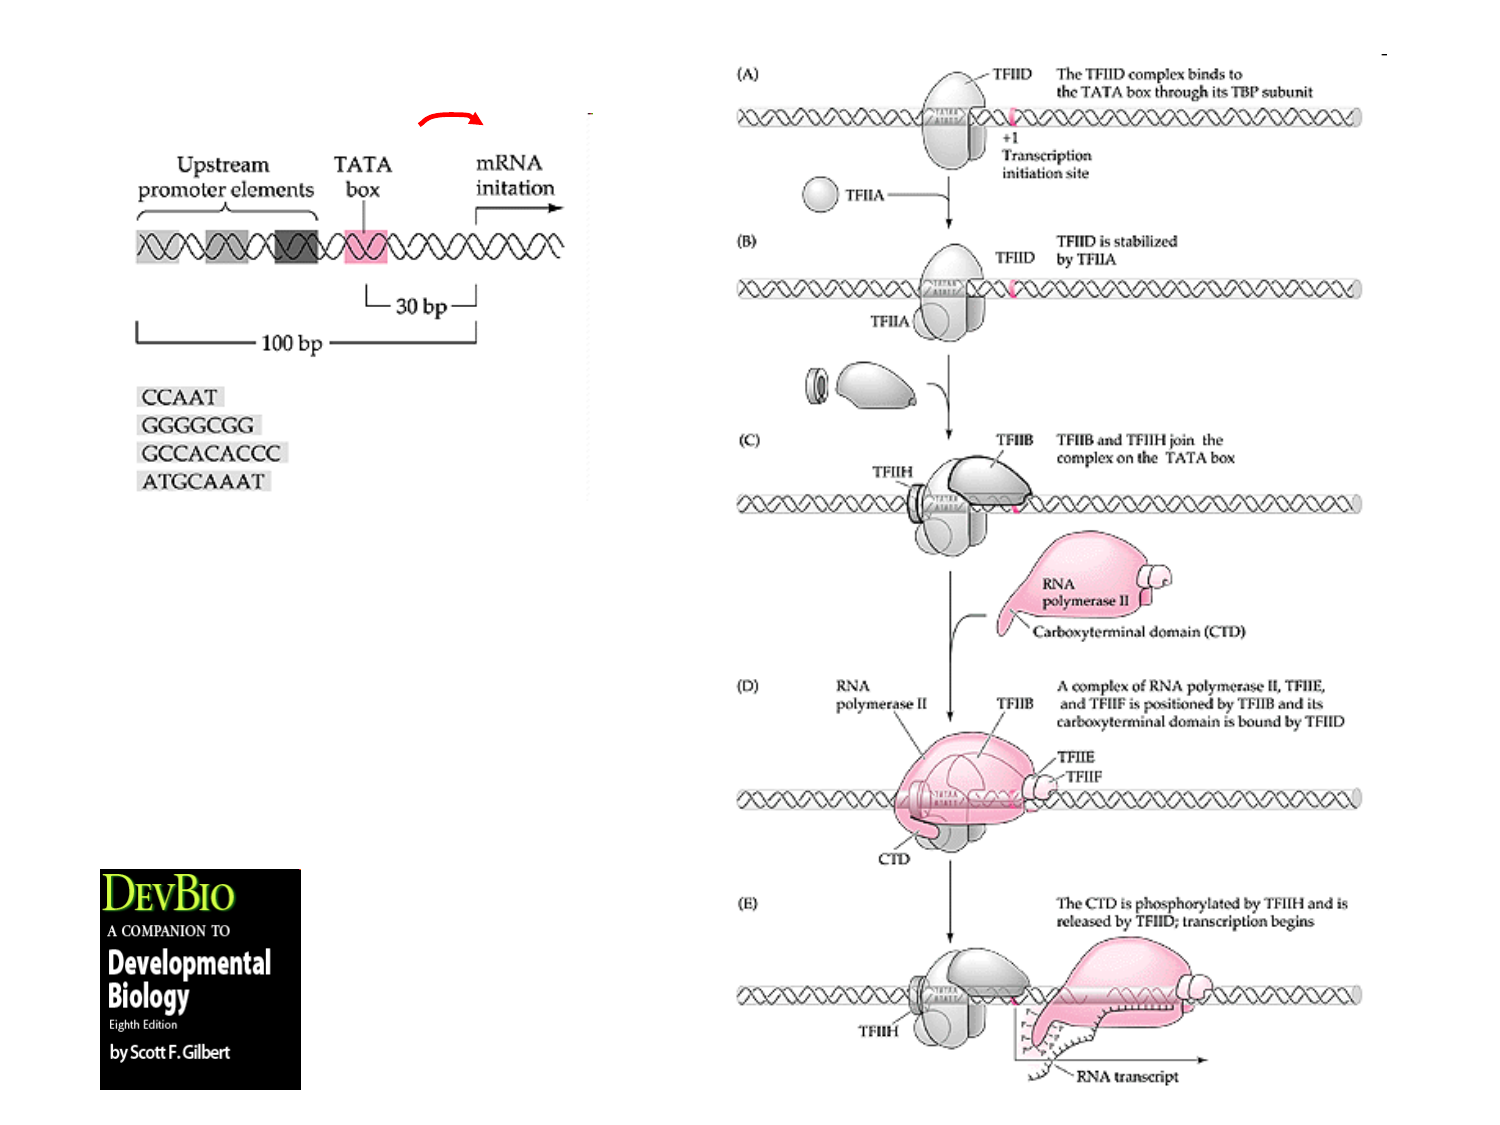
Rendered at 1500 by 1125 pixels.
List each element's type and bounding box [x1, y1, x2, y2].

picture [123, 113, 593, 502]
picture [100, 869, 301, 1090]
picture [732, 54, 1387, 1094]
